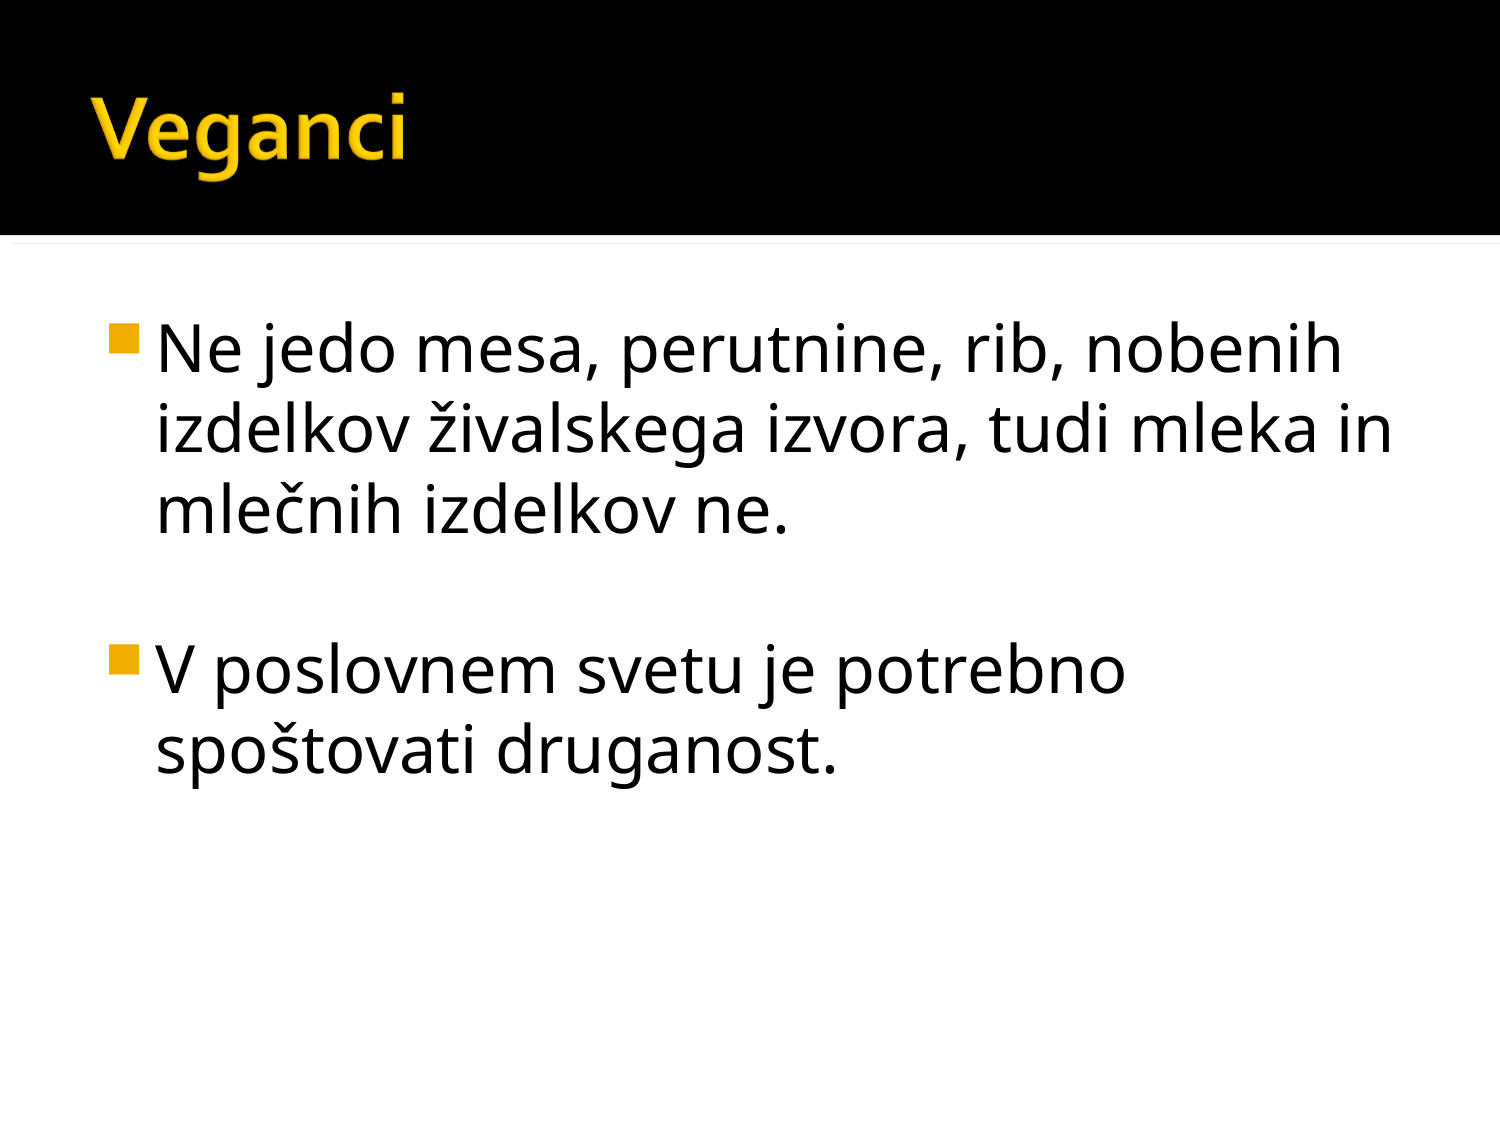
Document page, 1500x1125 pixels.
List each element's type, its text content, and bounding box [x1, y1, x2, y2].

text_box [31, 24, 1427, 233]
list Ne jedo mesa, perutnine, rib, nobenih izdelkov živalskega izvora, tudi mleka in mlečnih izdelkov ne. V poslovnem svetu je potrebno spoštovati druganost. [75, 291, 1426, 1051]
